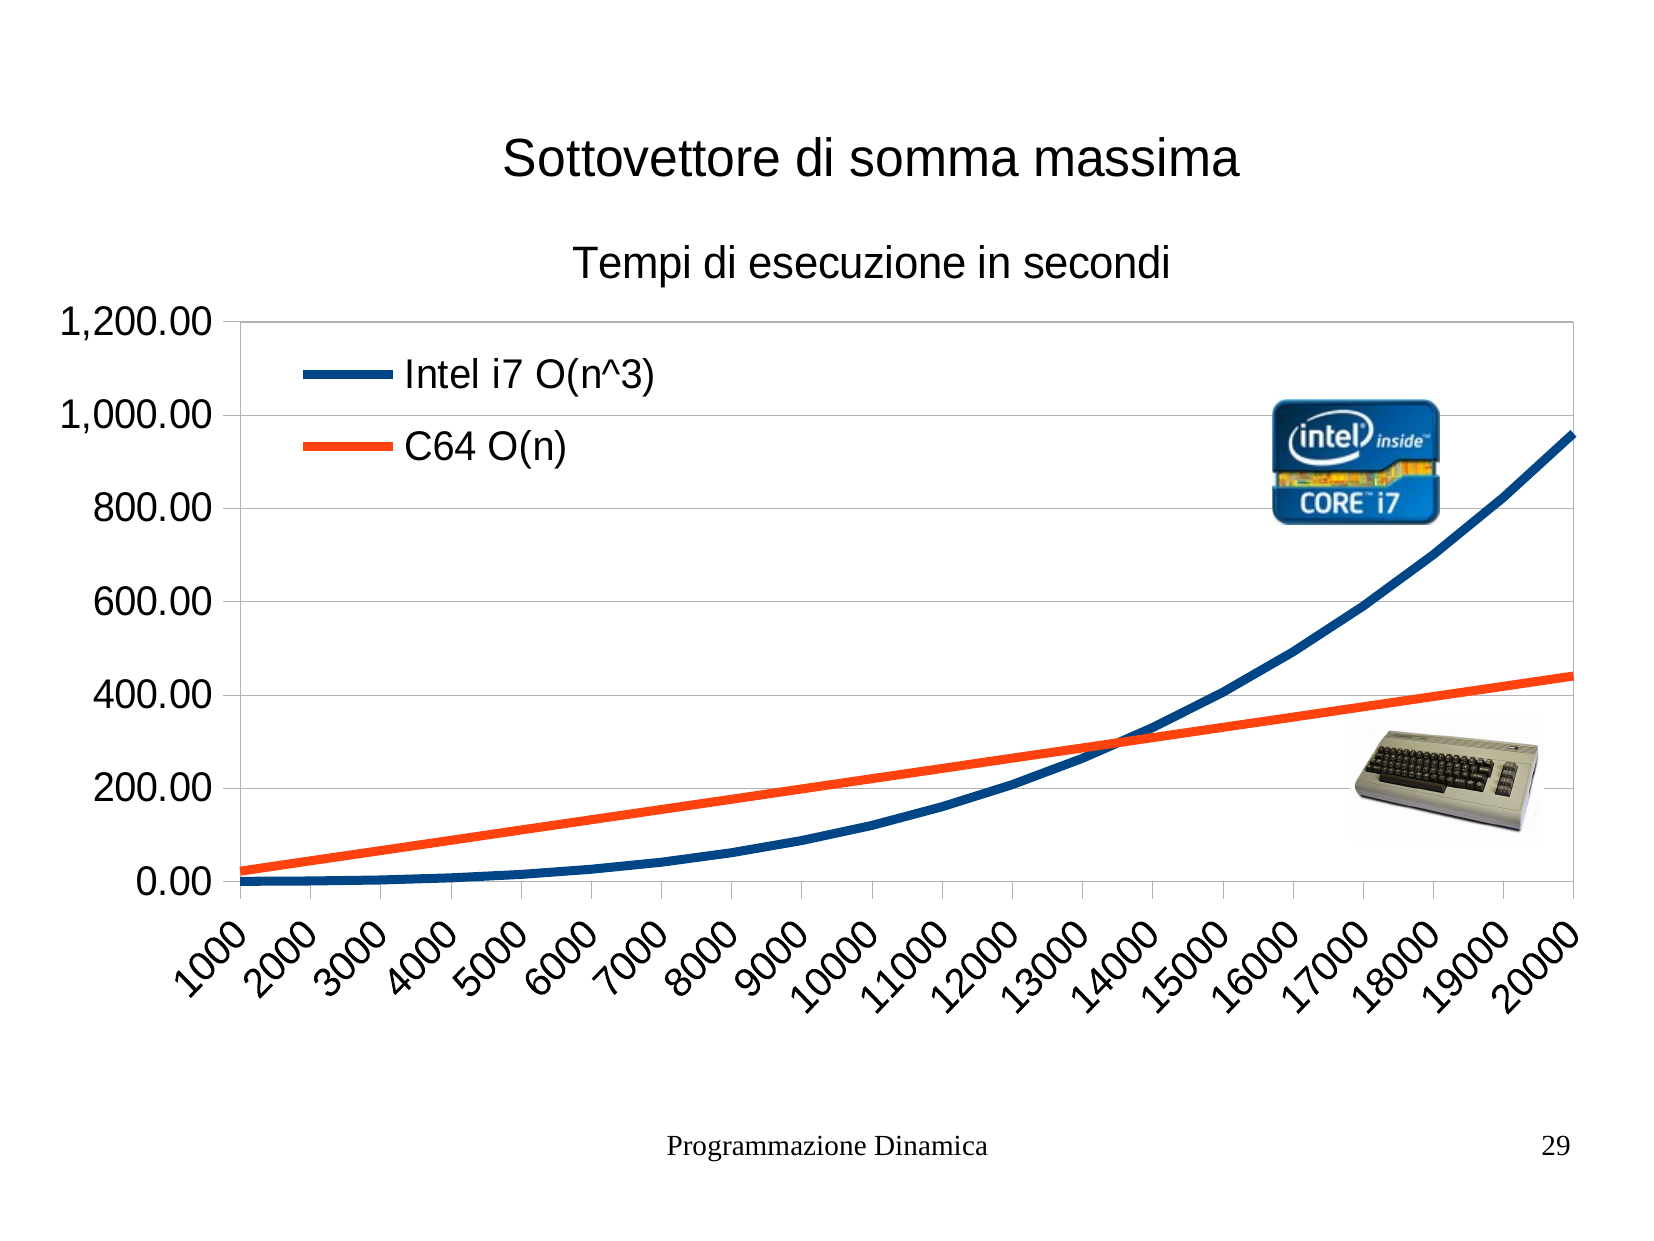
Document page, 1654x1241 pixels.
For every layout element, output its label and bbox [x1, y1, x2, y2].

picture [59, 75, 1624, 1068]
